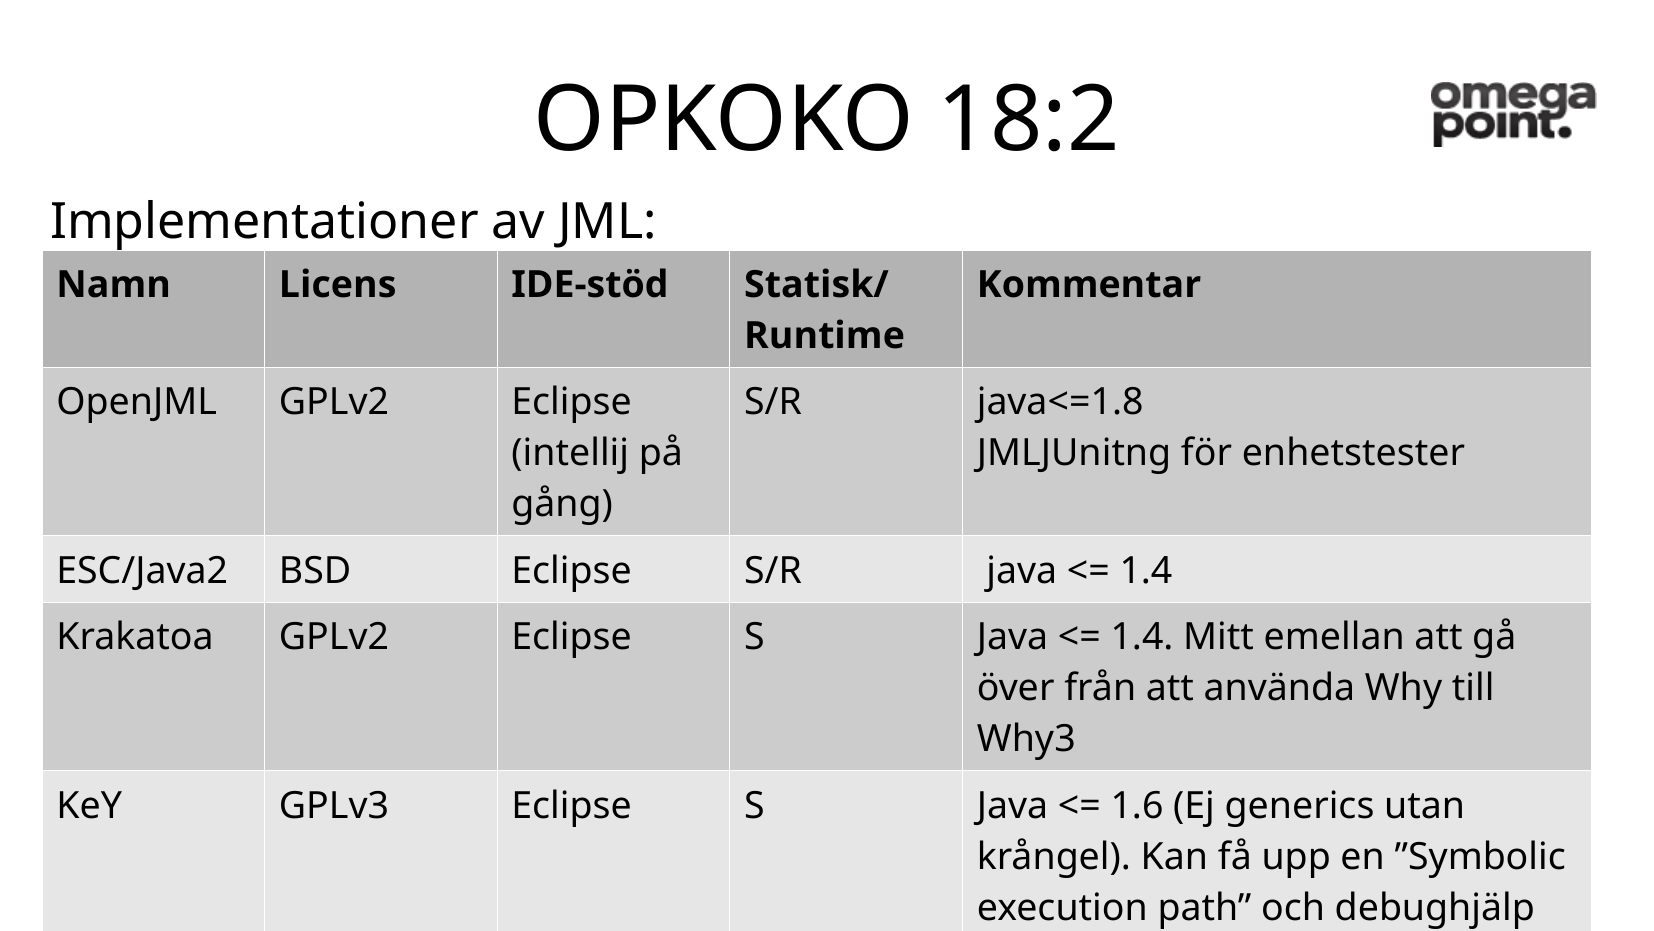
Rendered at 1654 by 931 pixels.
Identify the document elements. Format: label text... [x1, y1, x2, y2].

table_header Statisk/Runtime [730, 251, 962, 367]
table_header IDE-stöd [498, 251, 729, 367]
picture [1431, 82, 1597, 147]
table_cell Java <= 1.4. Mitt emellan att gå över från att använda Why till Why3 [963, 603, 1591, 770]
table_cell Krakatoa [43, 603, 264, 770]
table_cell Eclipse [498, 771, 729, 931]
table_cell Eclipse (intellij på gång) [498, 368, 729, 535]
title OPKOKO 18:2 [82, 37, 1571, 177]
table_cell GPLv3 [265, 771, 497, 931]
table_cell OpenJML [43, 368, 264, 535]
table_cell GPLv2 [265, 603, 497, 770]
text_box Implementationer av JML: [35, 177, 1654, 931]
table_cell Eclipse [498, 536, 729, 602]
table_cell GPLv2 [265, 368, 497, 535]
table_cell Java <= 1.6 (Ej generics utan krångel). Kan få upp en ”Symbolic execution path” och debughjälp när kod och spec inte stämmer [963, 771, 1591, 931]
table_cell BSD [265, 536, 497, 602]
table_header Licens [265, 251, 497, 367]
table_cell java<=1.8 JMLJUnitng för enhetstester [963, 368, 1591, 535]
table_cell S [730, 603, 962, 770]
table_cell KeY [43, 771, 264, 931]
table_cell Eclipse [498, 603, 729, 770]
table_cell S/R [730, 368, 962, 535]
table_header Kommentar [963, 251, 1591, 367]
table_header Namn [43, 251, 264, 367]
table_cell S [730, 771, 962, 931]
table_cell java <= 1.4 [963, 536, 1591, 602]
table_cell S/R [730, 536, 962, 602]
table_cell ESC/Java2 [43, 536, 264, 602]
